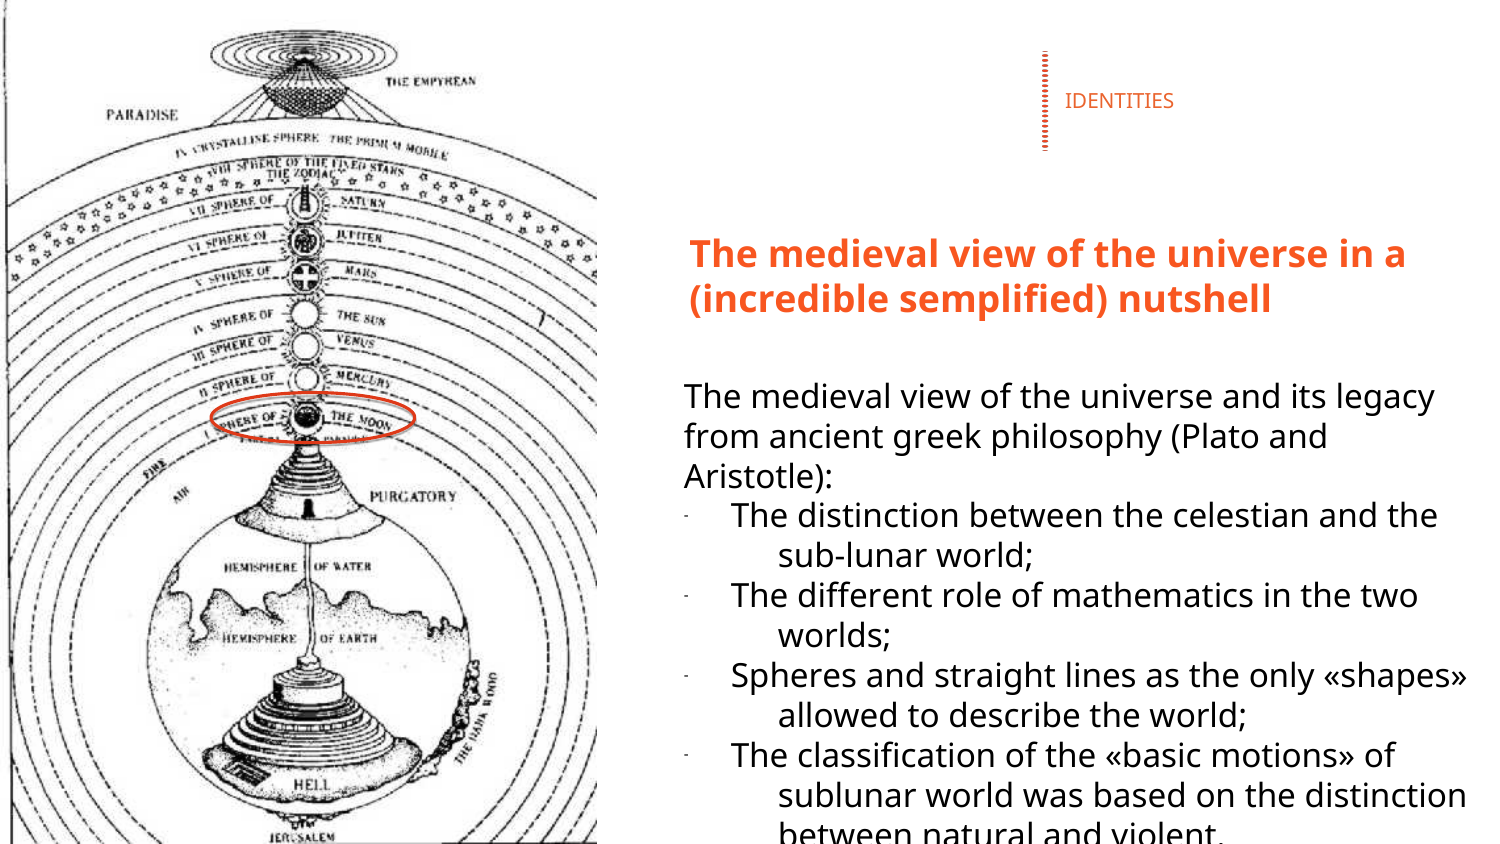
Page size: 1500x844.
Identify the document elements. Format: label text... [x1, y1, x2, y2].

text_box The medieval view of the universe in a (incredible semplified) nutshell [674, 222, 1472, 329]
picture [0, 0, 597, 844]
text_box IDENTITIES [1050, 80, 1472, 141]
picture [1042, 51, 1051, 151]
text_box The medieval view of the universe and its legacy from ancient greek philosophy (Plato and Aristotle): The distinction between the celestian and the sub-lunar world; The different role of mathematics in the two worlds; Spheres and straight lines as the only «shapes» allowed to describe the world; The classification of the «basic motions» of sublunar world was based on the distinction between natural and violent. [669, 367, 1500, 787]
